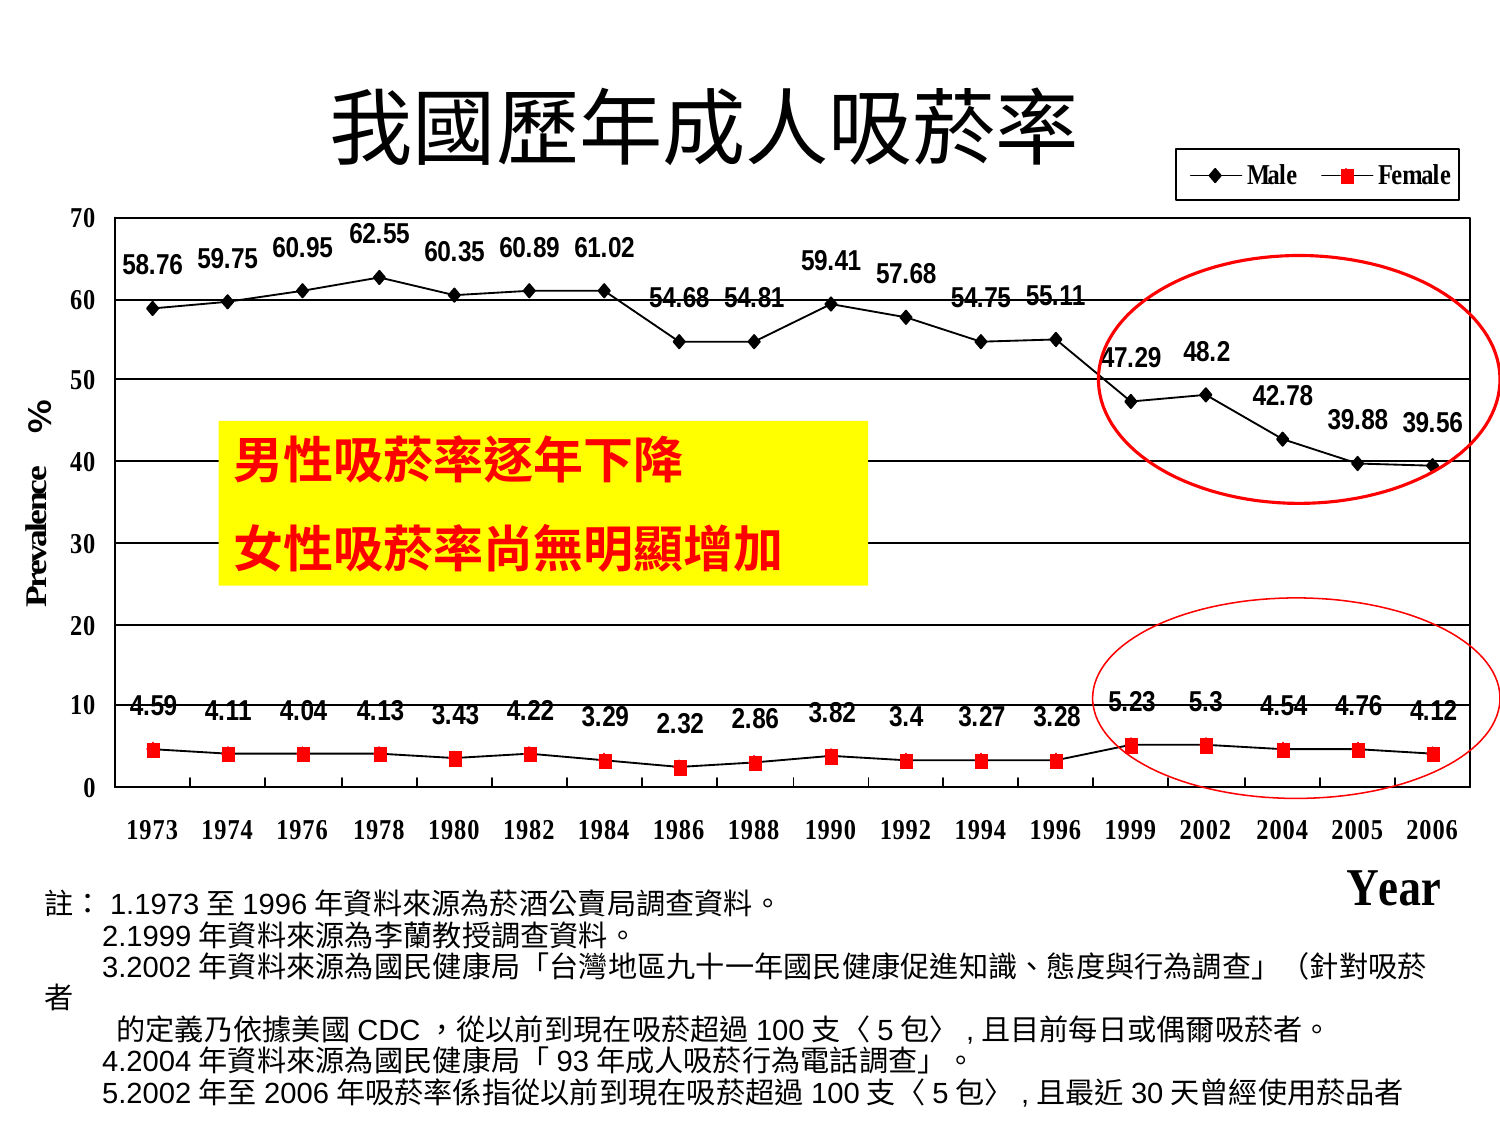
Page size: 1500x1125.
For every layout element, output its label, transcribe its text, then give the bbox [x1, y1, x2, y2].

chart [1094, 599, 1499, 797]
chart [1101, 258, 1498, 501]
text_box 男性吸菸率逐年下降 女性吸菸率尚無明顯增加 [218, 420, 869, 586]
title 我國歷年成人吸菸率 [29, 31, 1380, 113]
chart [0, 113, 1500, 1071]
text_box 註：1.1973至1996年資料來源為菸酒公賣局調查資料。 2.1999年資料來源為李蘭教授調查資料。 3.2002年資料來源為國民健康局「台灣地區九十一年國民健康促進知識、態度與行為調查」（針對吸菸者 的定義乃依據美國CDC，從以前到現在吸菸超過100支〈5包〉,且目前每日或偶爾吸菸者。 4.2004年資料來源為國民健康局「93年成人吸菸行為電話調查」。 5.2002年至2006年吸菸率係指從以前到現在吸菸超過100支〈5包〉,且最近30天曾經使用菸品者 [29, 1071, 1471, 1087]
